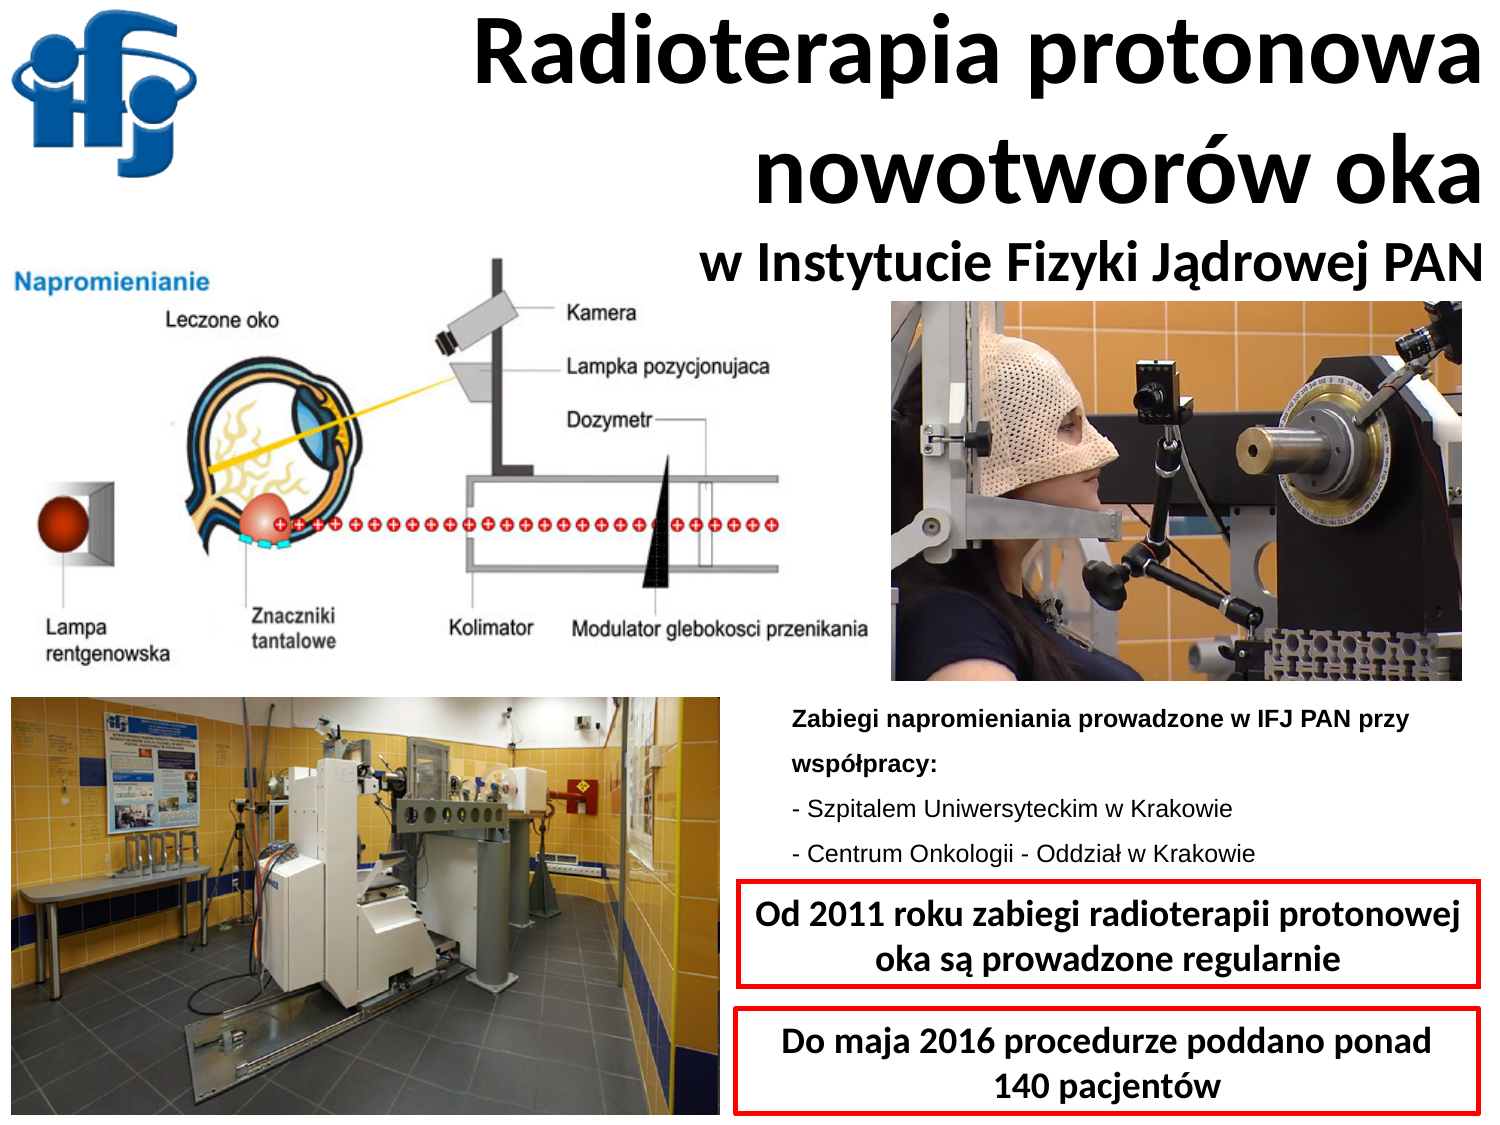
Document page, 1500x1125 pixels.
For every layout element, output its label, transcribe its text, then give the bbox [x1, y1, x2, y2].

picture [11, 697, 720, 1115]
text_box Radioterapia protonowa nowotworów oka w Instytucie Fizyki Jądrowej PAN [431, 0, 1500, 301]
picture [11, 9, 197, 178]
text_box Od 2011 roku zabiegi radioterapii protonowej oka są prowadzone regularnie [738, 881, 1479, 987]
text_box Do maja 2016 procedurze poddano ponad 140 pacjentów [735, 1008, 1479, 1114]
text_box Zabiegi napromieniania prowadzone w IFJ PAN przy współpracy: - Szpitalem Uniwersyteckim w Krakowie - Centrum Onkologii - Oddział w Krakowie [777, 680, 1500, 875]
picture [0, 255, 1462, 680]
